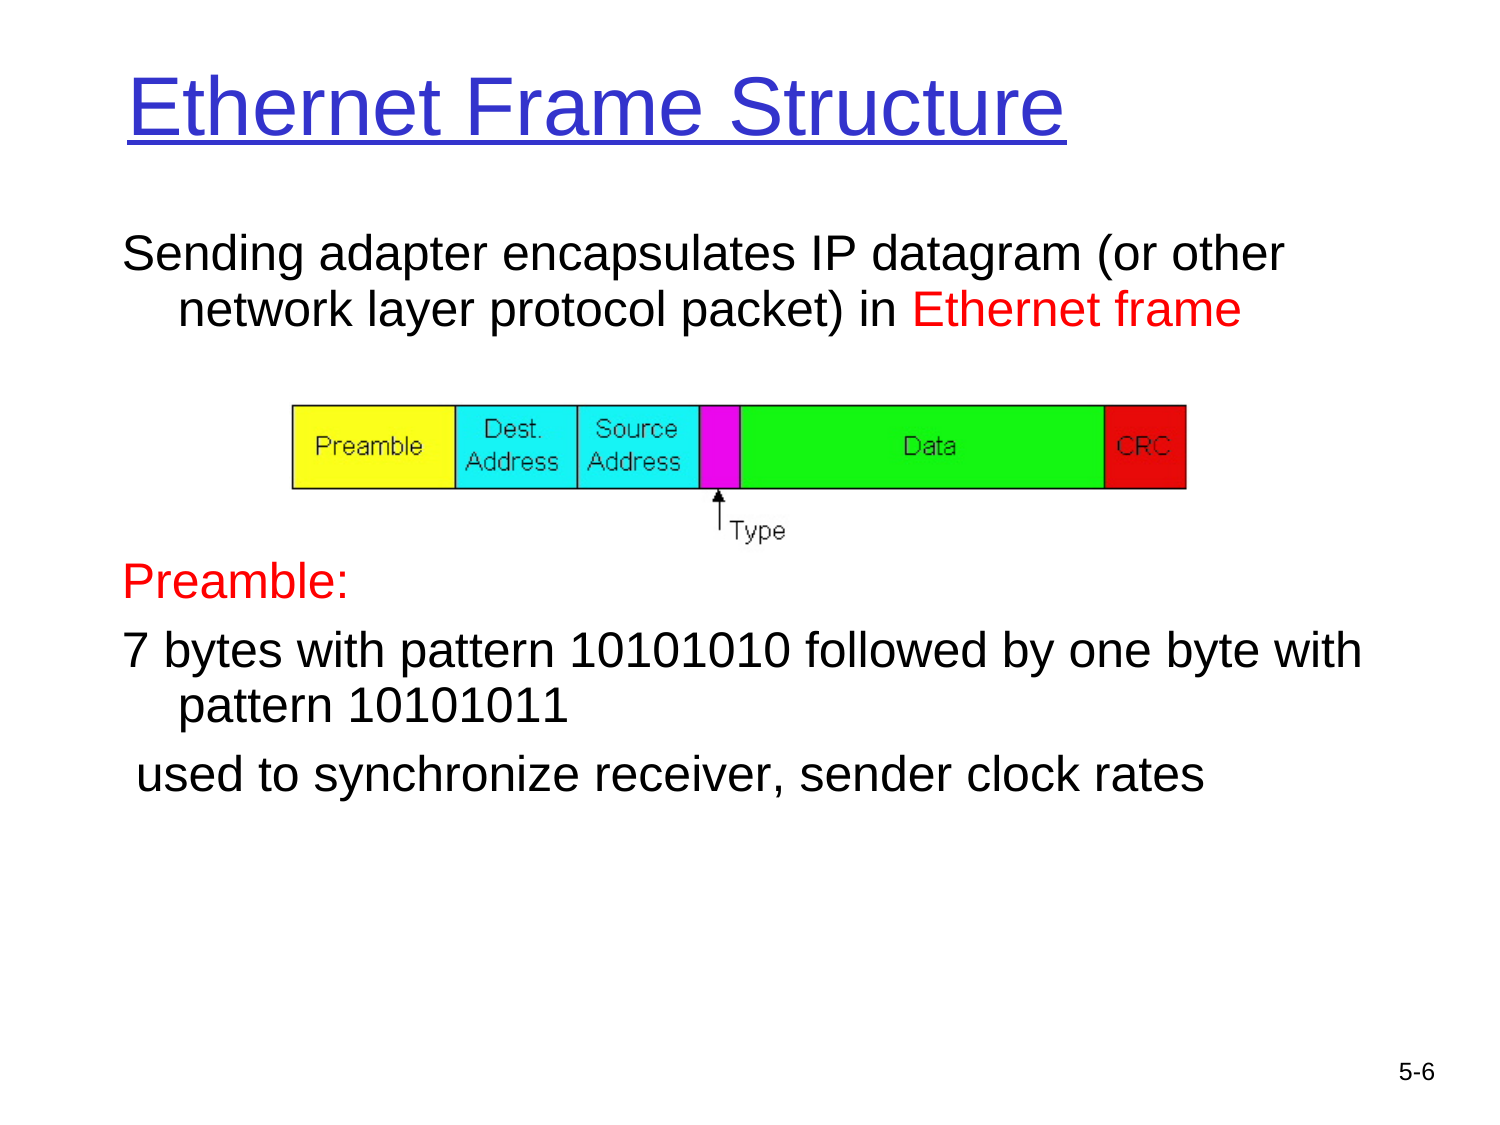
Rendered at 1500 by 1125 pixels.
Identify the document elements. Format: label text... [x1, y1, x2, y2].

title Ethernet Frame Structure [112, 52, 1388, 162]
list Sending adapter encapsulates IP datagram (or other network layer protocol packet) in Ethernet frame Preamble: 7 bytes with pattern 10101010 followed by one byte with pattern 10101011 used to synchronize receiver, sender clock rates [107, 217, 1383, 930]
picture [289, 402, 1190, 558]
